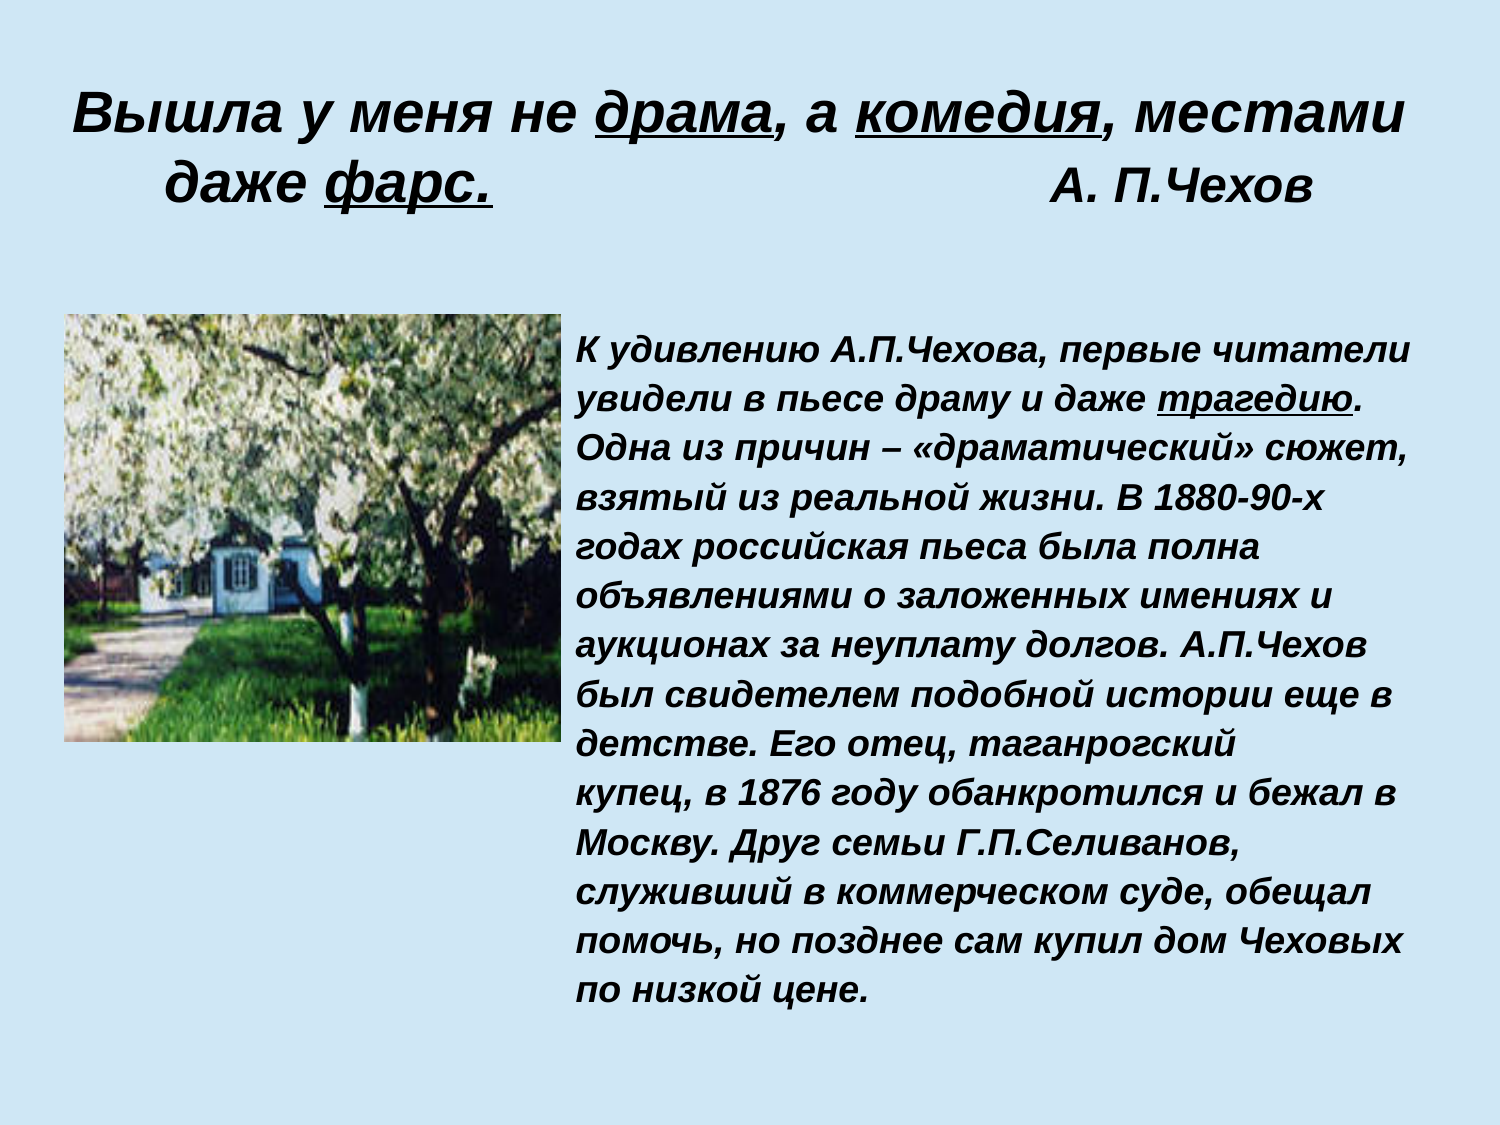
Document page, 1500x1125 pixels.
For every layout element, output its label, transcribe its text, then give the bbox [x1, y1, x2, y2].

title Вышла у меня не драма, а комедия, местами даже фарс. А. П.Чехов [53, 66, 1425, 291]
picture [64, 314, 561, 742]
list К удивлению А.П.Чехова, первые читатели увидели в пьесе драму и даже трагедию. Одна из причин – «драматический» сюжет, взятый из реальной жизни. В 1880-90-х годах российская пьеса была полна объявлениями о заложенных имениях и аукционах за неуплату долгов. А.П.Чехов был свидетелем подобной истории еще в детстве. Его отец, таганрогский купец, в 1876 году обанкротился и бежал в Москву. Друг семьи Г.П.Селиванов, служивший в коммерческом суде, обещал помочь, но позднее сам купил дом Чеховых по низкой цене. [560, 326, 1447, 1034]
